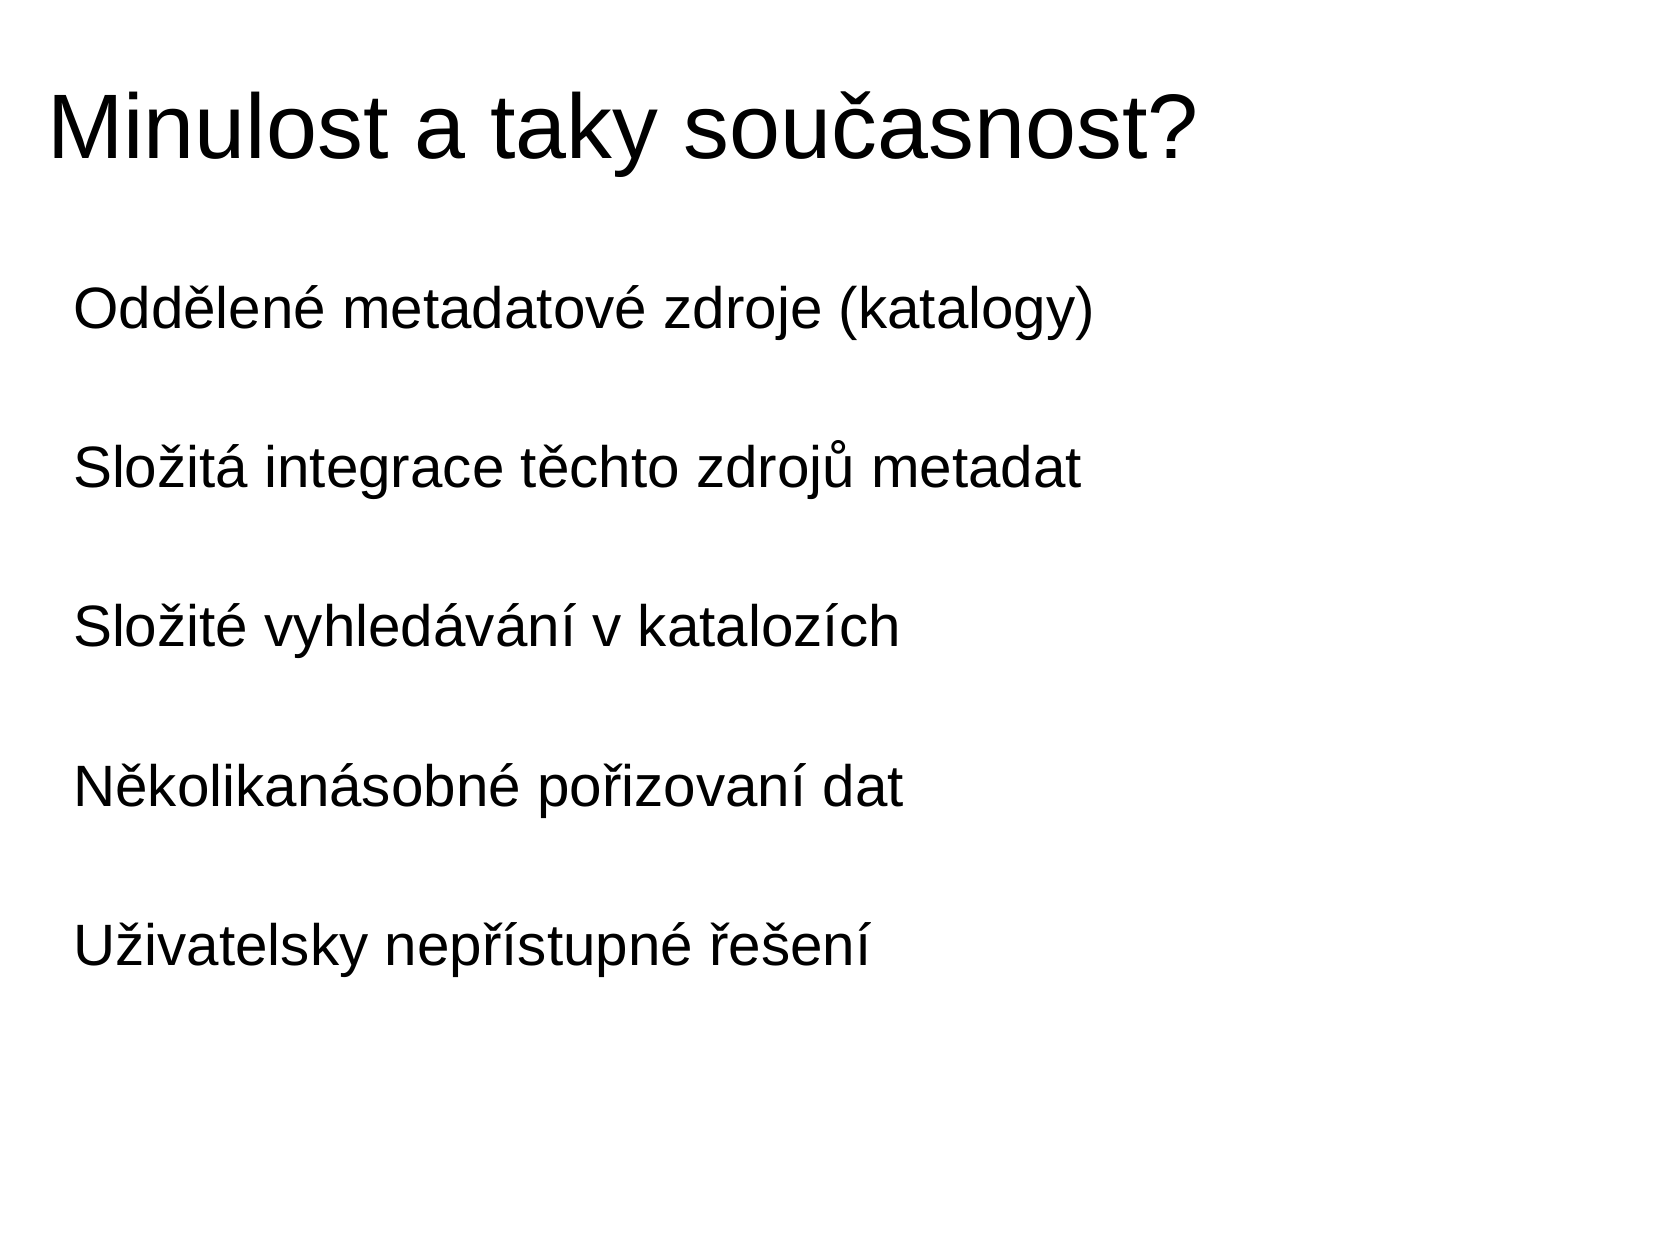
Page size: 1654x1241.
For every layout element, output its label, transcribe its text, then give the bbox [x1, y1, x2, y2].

title Minulost a taky současnost? [32, 0, 1361, 253]
list Oddělené metadatové zdroje (katalogy) Složitá integrace těchto zdrojů metadat Složité vyhledávání v katalozích Několikanásobné pořizovaní dat Uživatelsky nepřístupné řešení [58, 268, 1622, 1167]
